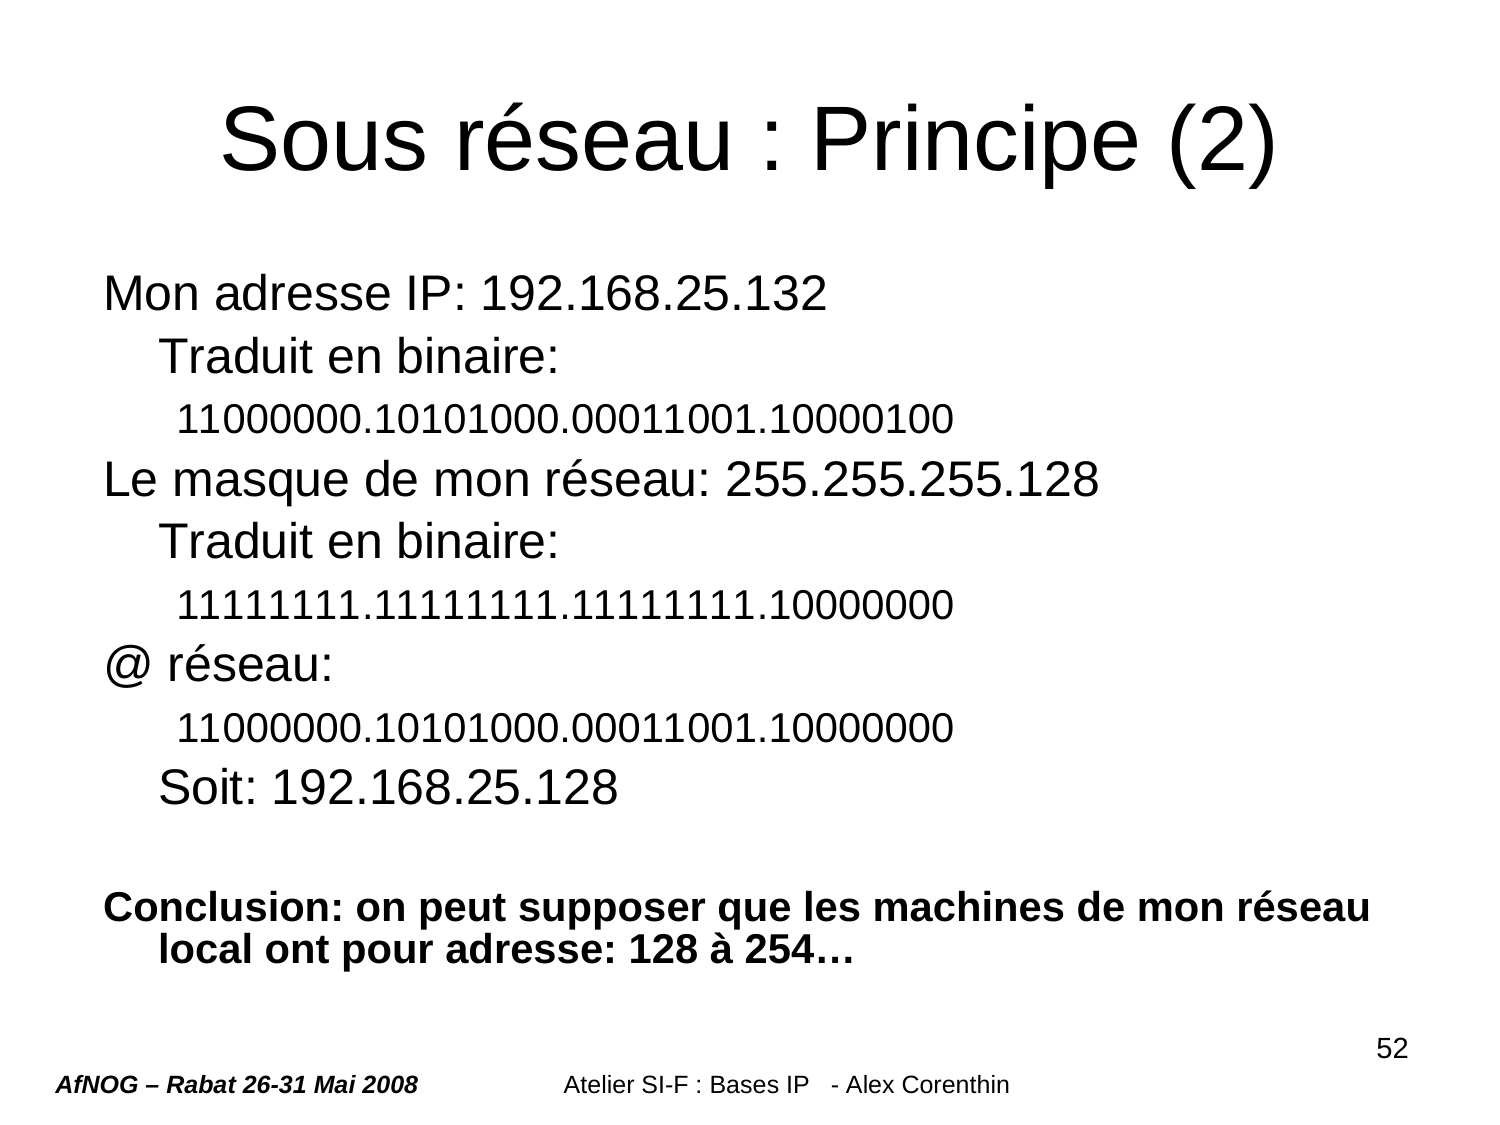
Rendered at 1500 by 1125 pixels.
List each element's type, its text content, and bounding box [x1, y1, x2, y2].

list Mon adresse IP: 192.168.25.132 Traduit en binaire: 11000000.10101000.00011001.10000100 Le masque de mon réseau: 255.255.255.128 Traduit en binaire: 11111111.11111111.11111111.10000000 @ réseau: 11000000.10101000.00011001.10000000 Soit: 192.168.25.128 Conclusion: on peut supposer que les machines de mon réseau local ont pour adresse: 128 à 254… [88, 262, 1401, 1025]
title Sous réseau : Principe (2)‏ [75, 45, 1426, 233]
